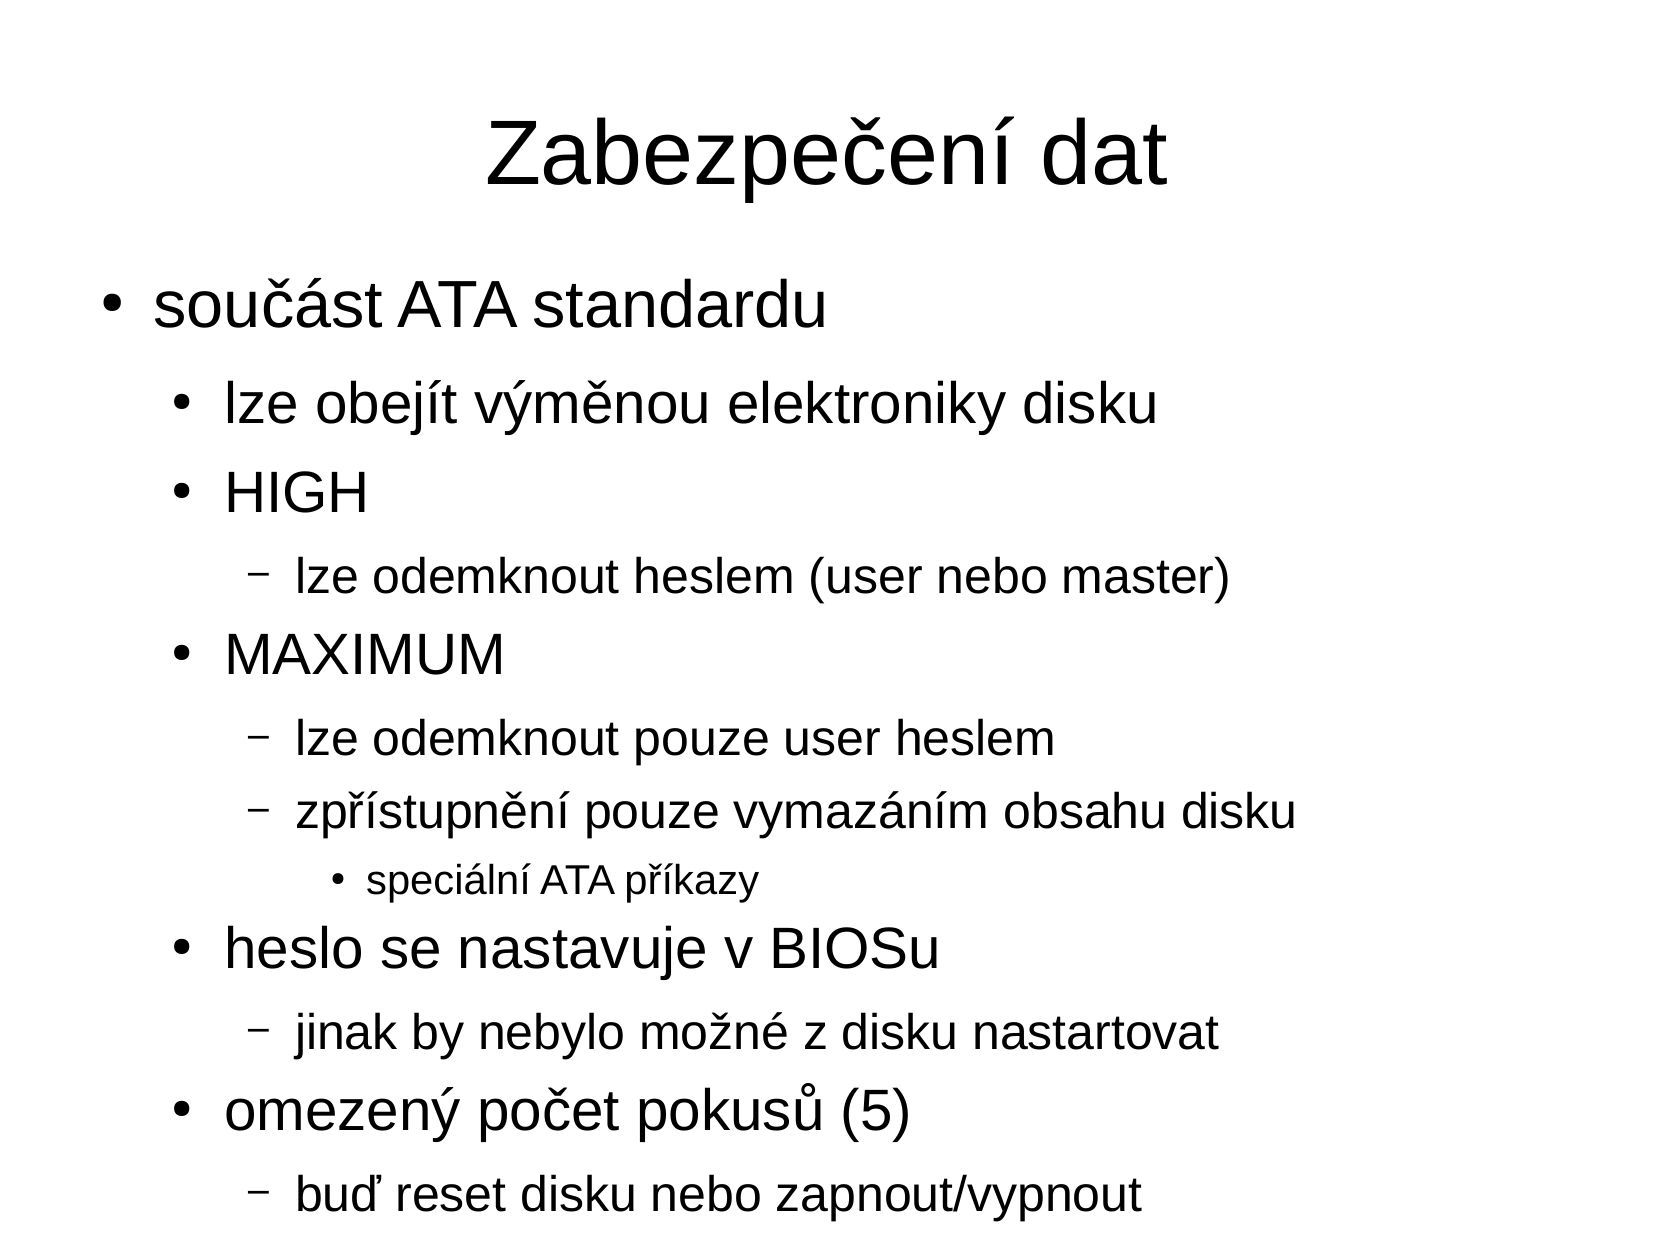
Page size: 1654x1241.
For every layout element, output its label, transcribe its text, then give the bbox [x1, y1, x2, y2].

title Zabezpečení dat [82, 56, 1571, 250]
list součást ATA standardu lze obejít výměnou elektroniky disku HIGH lze odemknout heslem (user nebo master) MAXIMUM lze odemknout pouze user heslem zpřístupnění pouze vymazáním obsahu disku speciální ATA příkazy heslo se nastavuje v BIOSu jinak by nebylo možné z disku nastartovat omezený počet pokusů (5) buď reset disku nebo zapnout/vypnout [82, 266, 1571, 1222]
